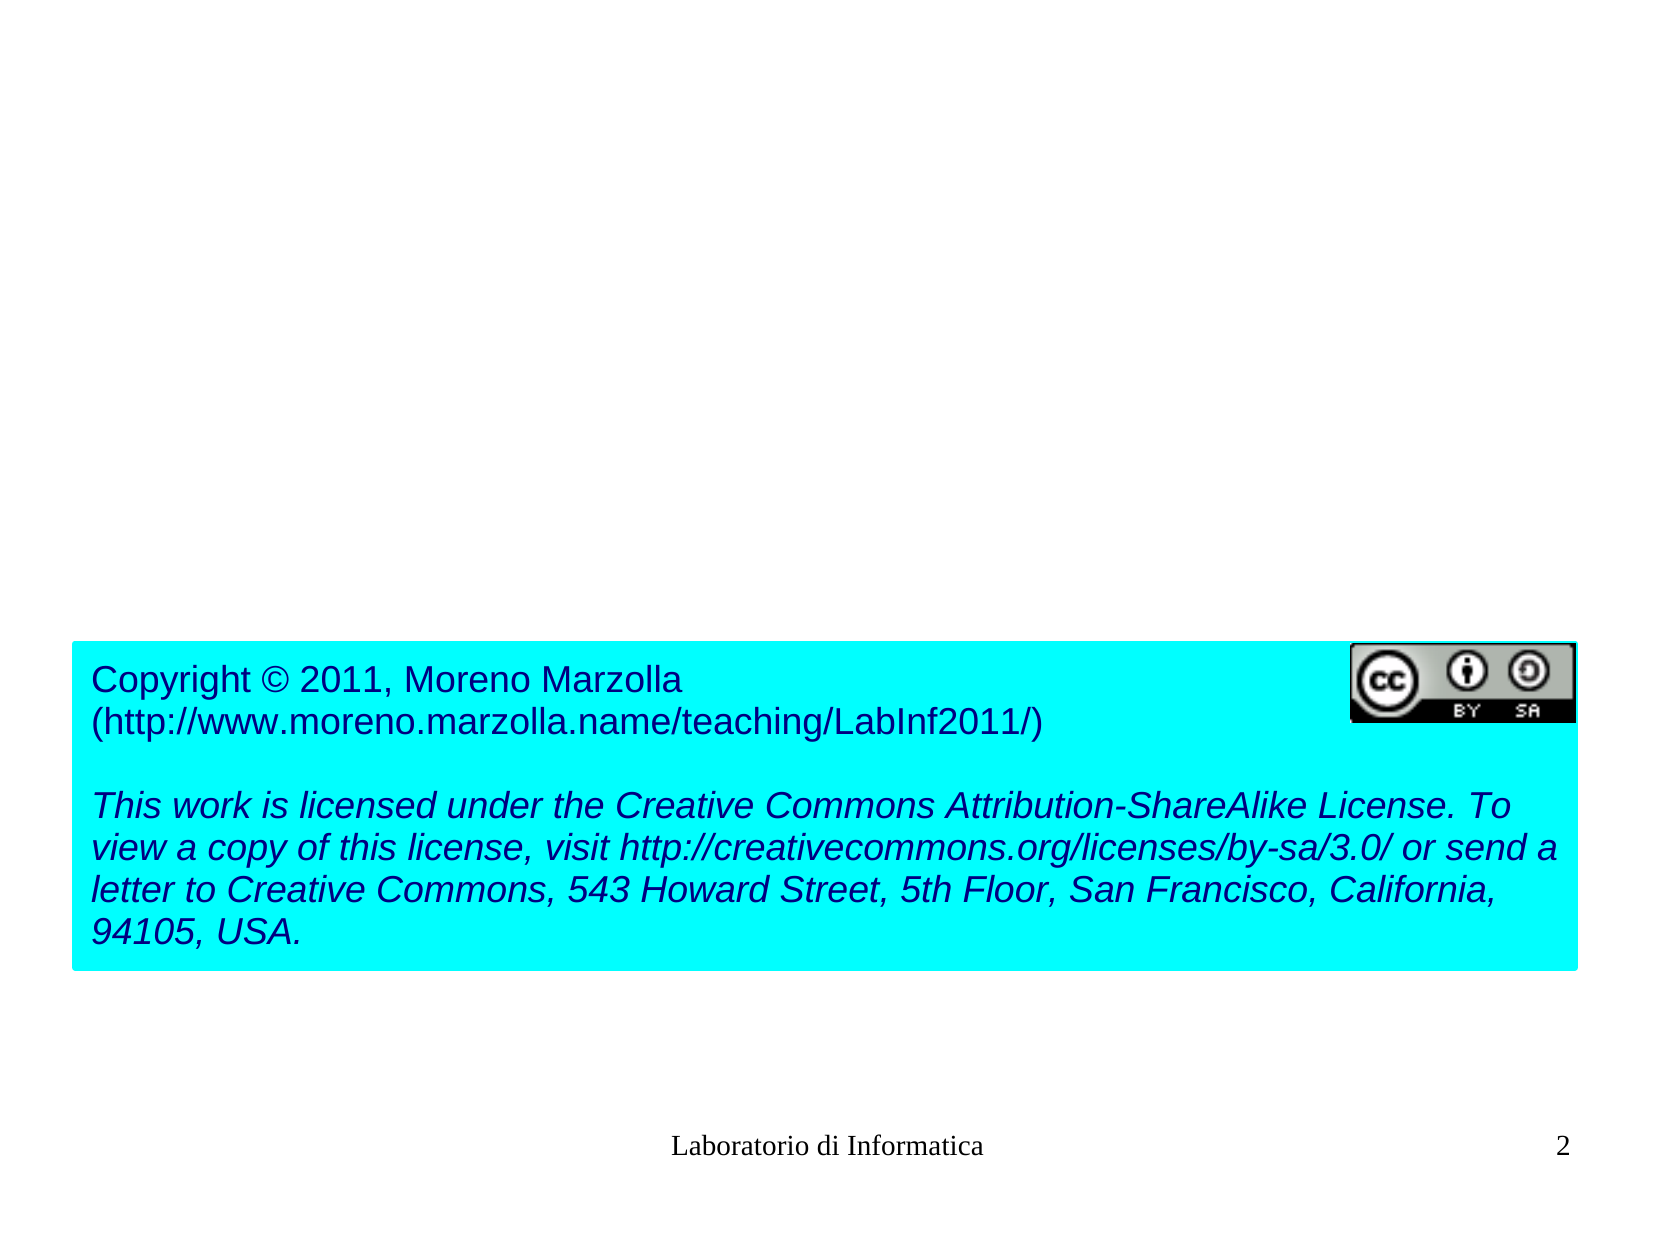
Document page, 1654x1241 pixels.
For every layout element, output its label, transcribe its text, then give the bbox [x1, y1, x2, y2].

text_box Copyright © 2011, Moreno Marzolla (http://www.moreno.marzolla.name/teaching/LabInf2011/) This work is licensed under the Creative Commons Attribution-ShareAlike License. To view a copy of this license, visit http://creativecommons.org/licenses/by-sa/3.0/ or send a letter to Creative Commons, 543 Howard Street, 5th Floor, San Francisco, California, 94105, USA. [75, 643, 1576, 968]
picture [1350, 643, 1576, 723]
